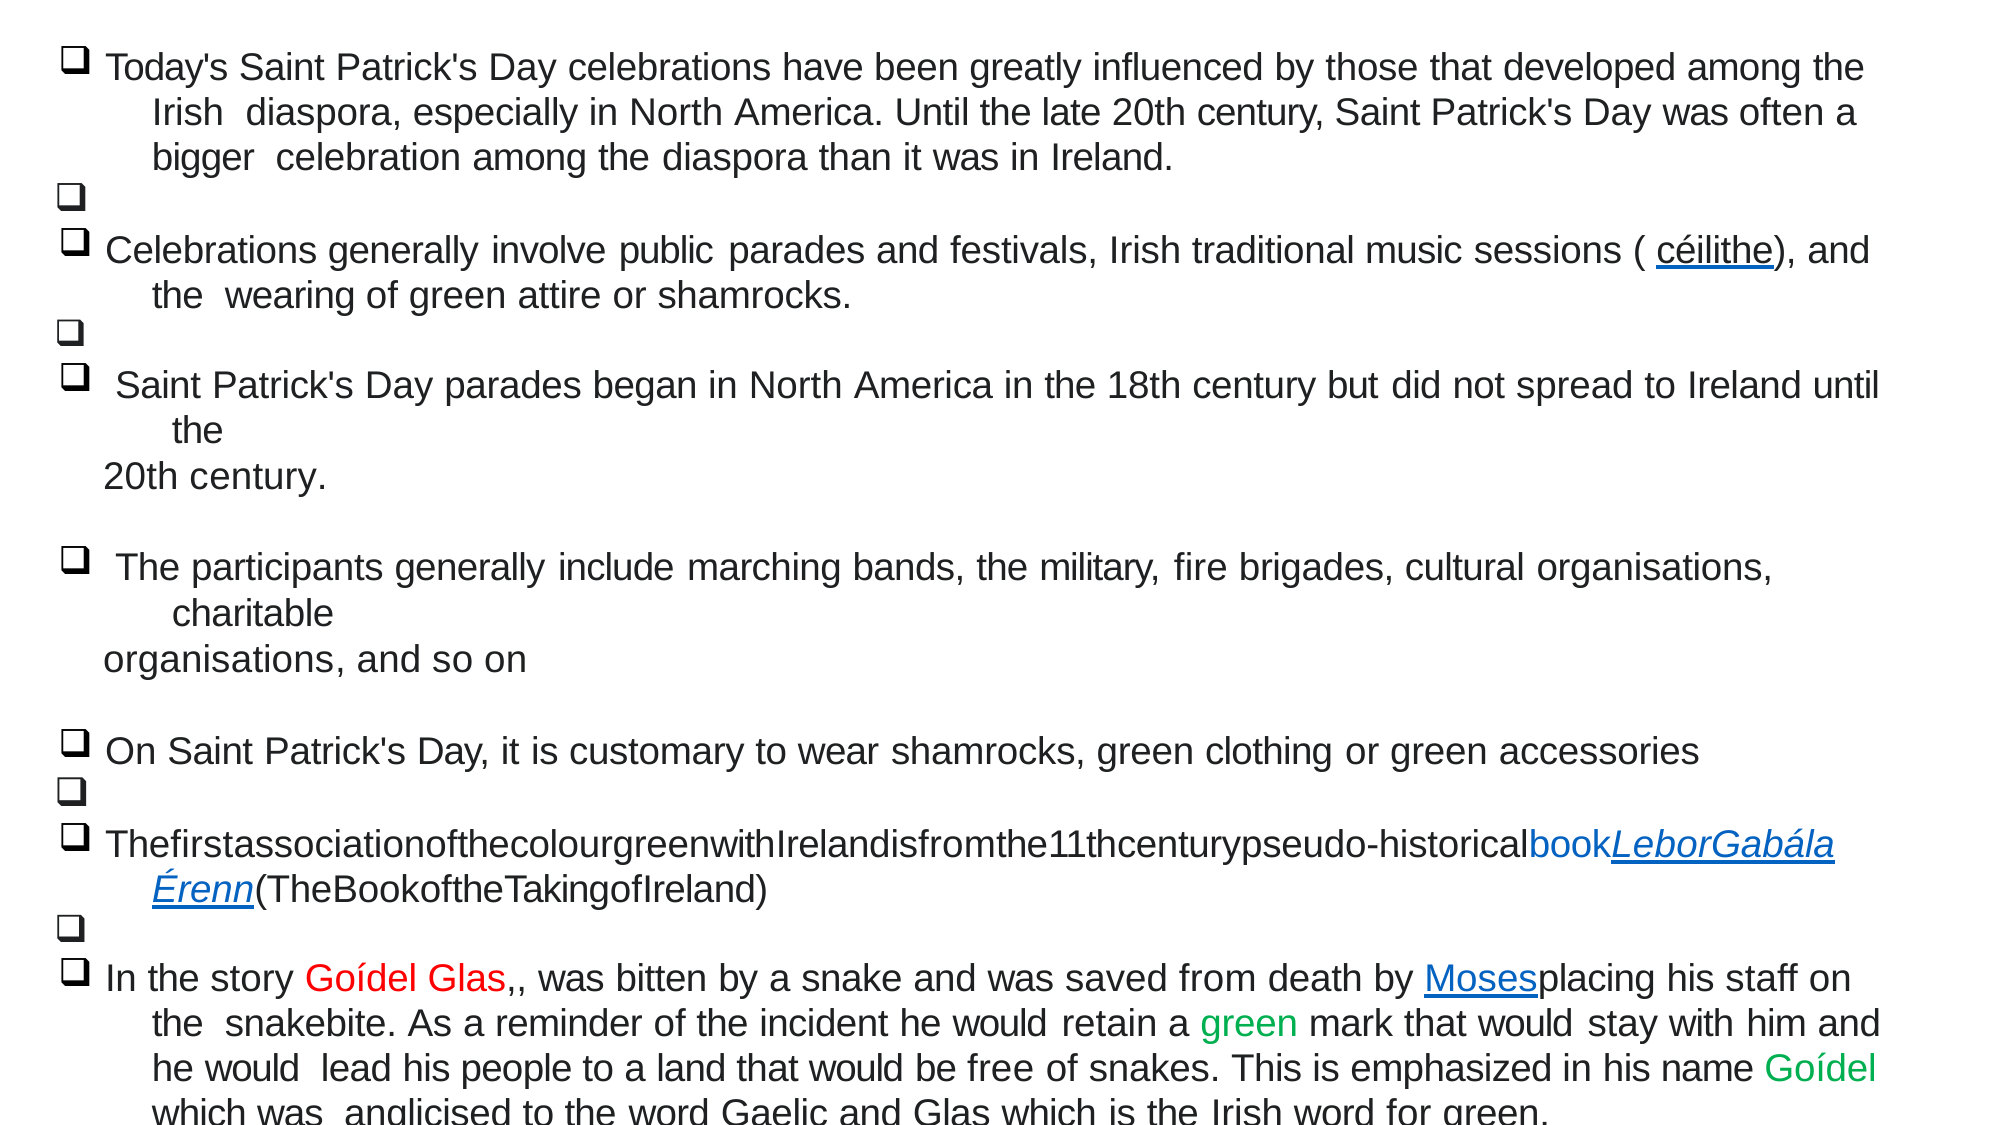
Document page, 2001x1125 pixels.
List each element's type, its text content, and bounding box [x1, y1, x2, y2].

text_box Today's Saint Patrick's Day celebrations have been greatly influenced by those that developed among the Irish diaspora, especially in North America. Until the late 20th century, Saint Patrick's Day was often a bigger celebration among the diaspora than it was in Ireland. Celebrations generally involve public parades and festivals, Irish traditional music sessions ( céilithe), and the wearing of green attire or shamrocks. Saint Patrick's Day parades began in North America in the 18th century but did not spread to Ireland until the 20th century. The participants generally include marching bands, the military, fire brigades, cultural organisations, charitable organisations, and so on On Saint Patrick's Day, it is customary to wear shamrocks, green clothing or green accessories The first association of the colour green with Ireland is from the 11th century pseudo-historical book Lebor Gabála Érenn (The Book of the Taking of Ireland) In the story Goídel Glas,, was bitten by a snake and was saved from death by Moses placing his staff on the snakebite. As a reminder of the incident he would retain a green mark that would stay with him and he would lead his people to a land that would be free of snakes. This is emphasized in his name Goídel which was anglicised to the word Gaelic and Glas which is the Irish word for green. [54, 39, 1937, 1036]
